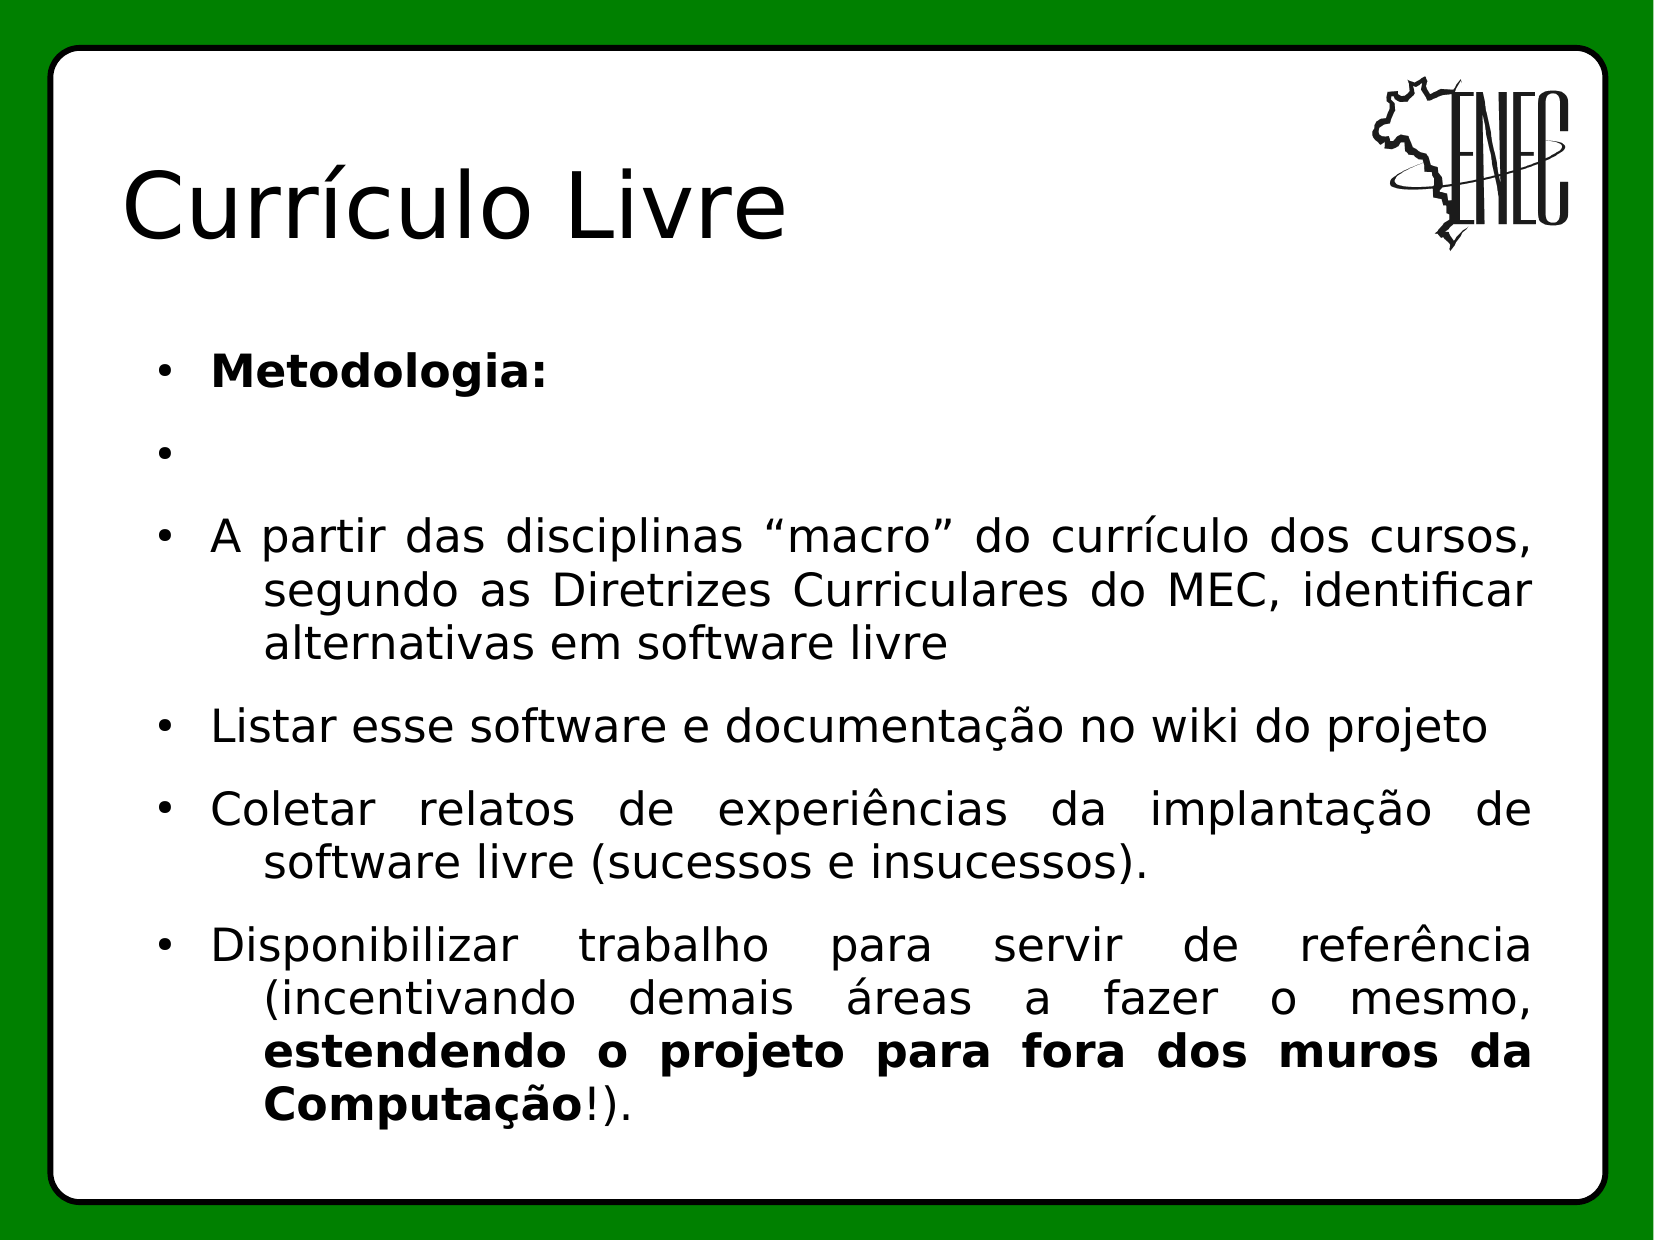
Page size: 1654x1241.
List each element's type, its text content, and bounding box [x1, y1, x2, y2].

picture [1367, 71, 1574, 273]
list Metodologia: A partir das disciplinas “macro” do currículo dos cursos, segundo as Diretrizes Curriculares do MEC, identificar alternativas em software livre Listar esse software e documentação no wiki do projeto Coletar relatos de experiências da implantação de software livre (sucessos e insucessos). Disponibilizar trabalho para servir de referência (incentivando demais áreas a fazer o mesmo, estendendo o projeto para fora dos muros da Computação!). [121, 344, 1534, 1127]
title Currículo Livre [121, 102, 1534, 311]
